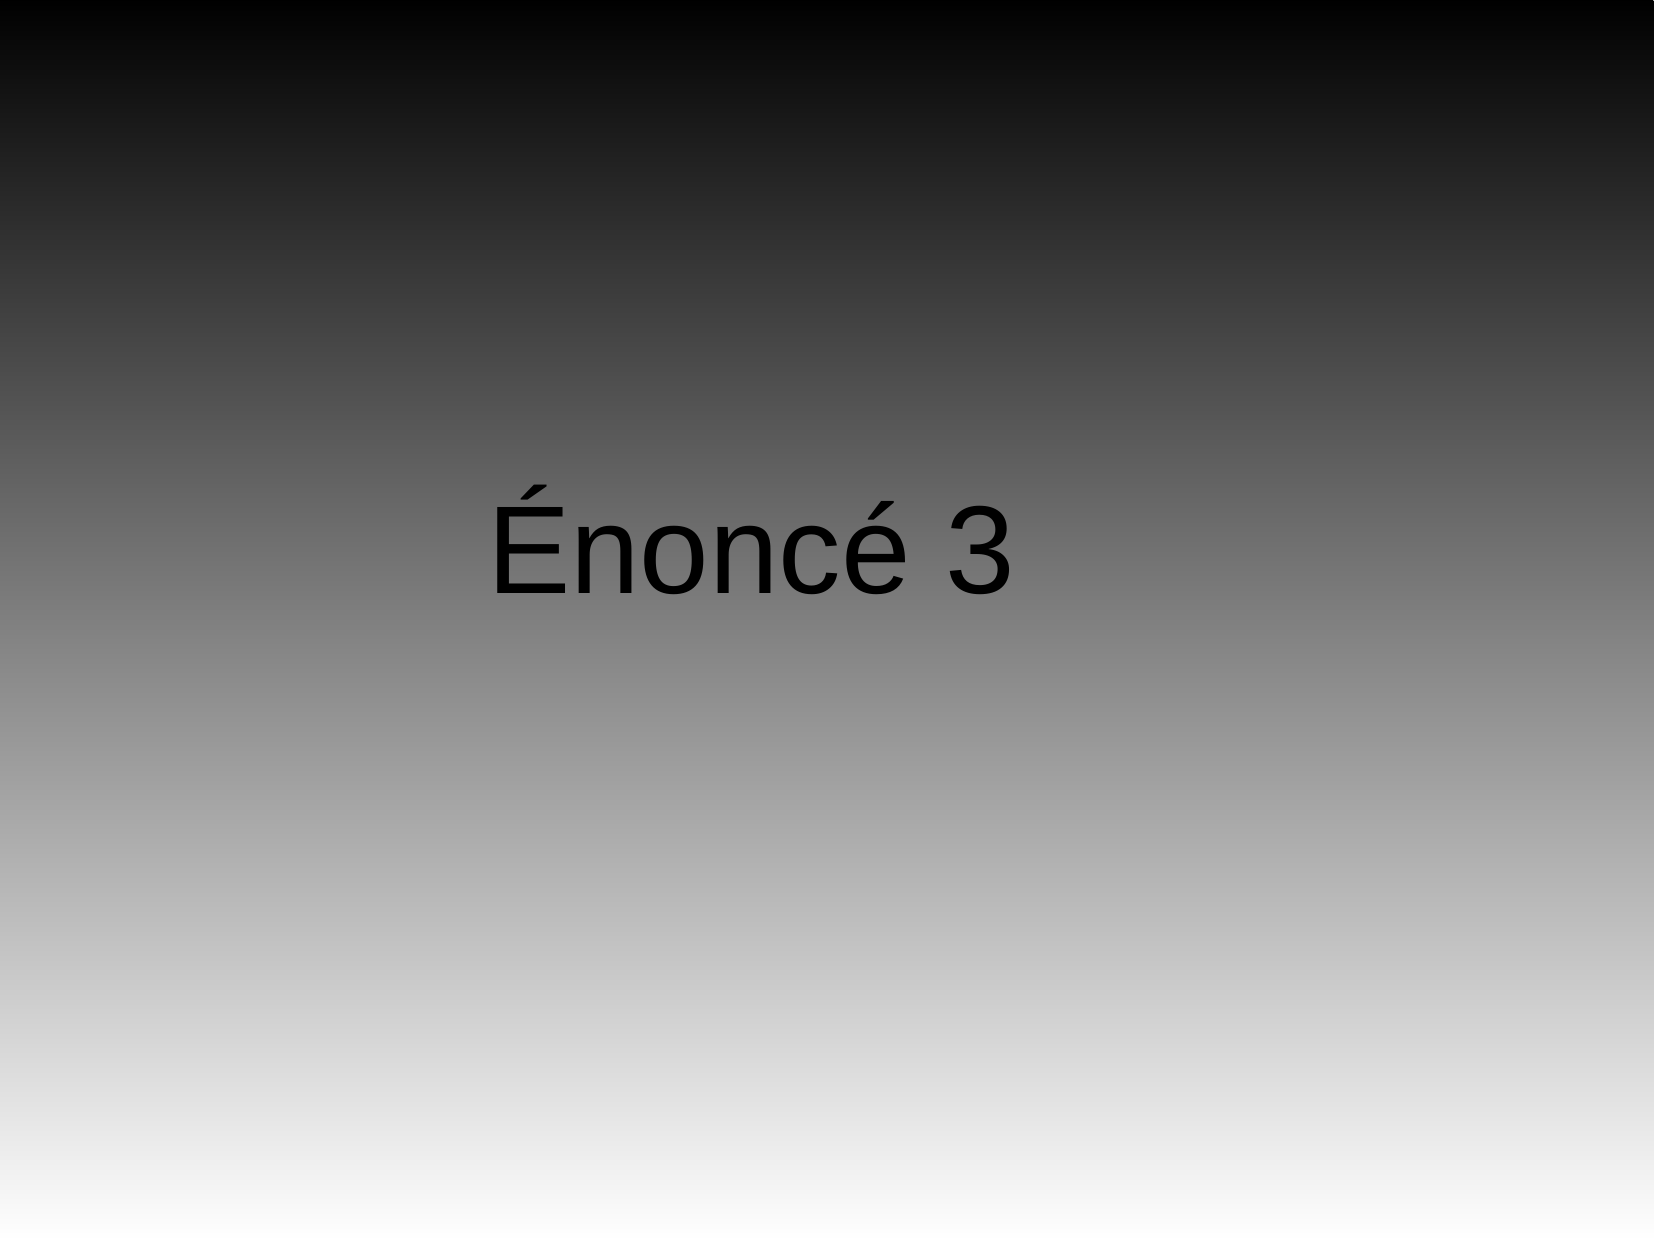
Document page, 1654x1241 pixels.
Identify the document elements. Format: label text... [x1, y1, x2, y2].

text_box Énoncé 3 [472, 472, 1152, 628]
